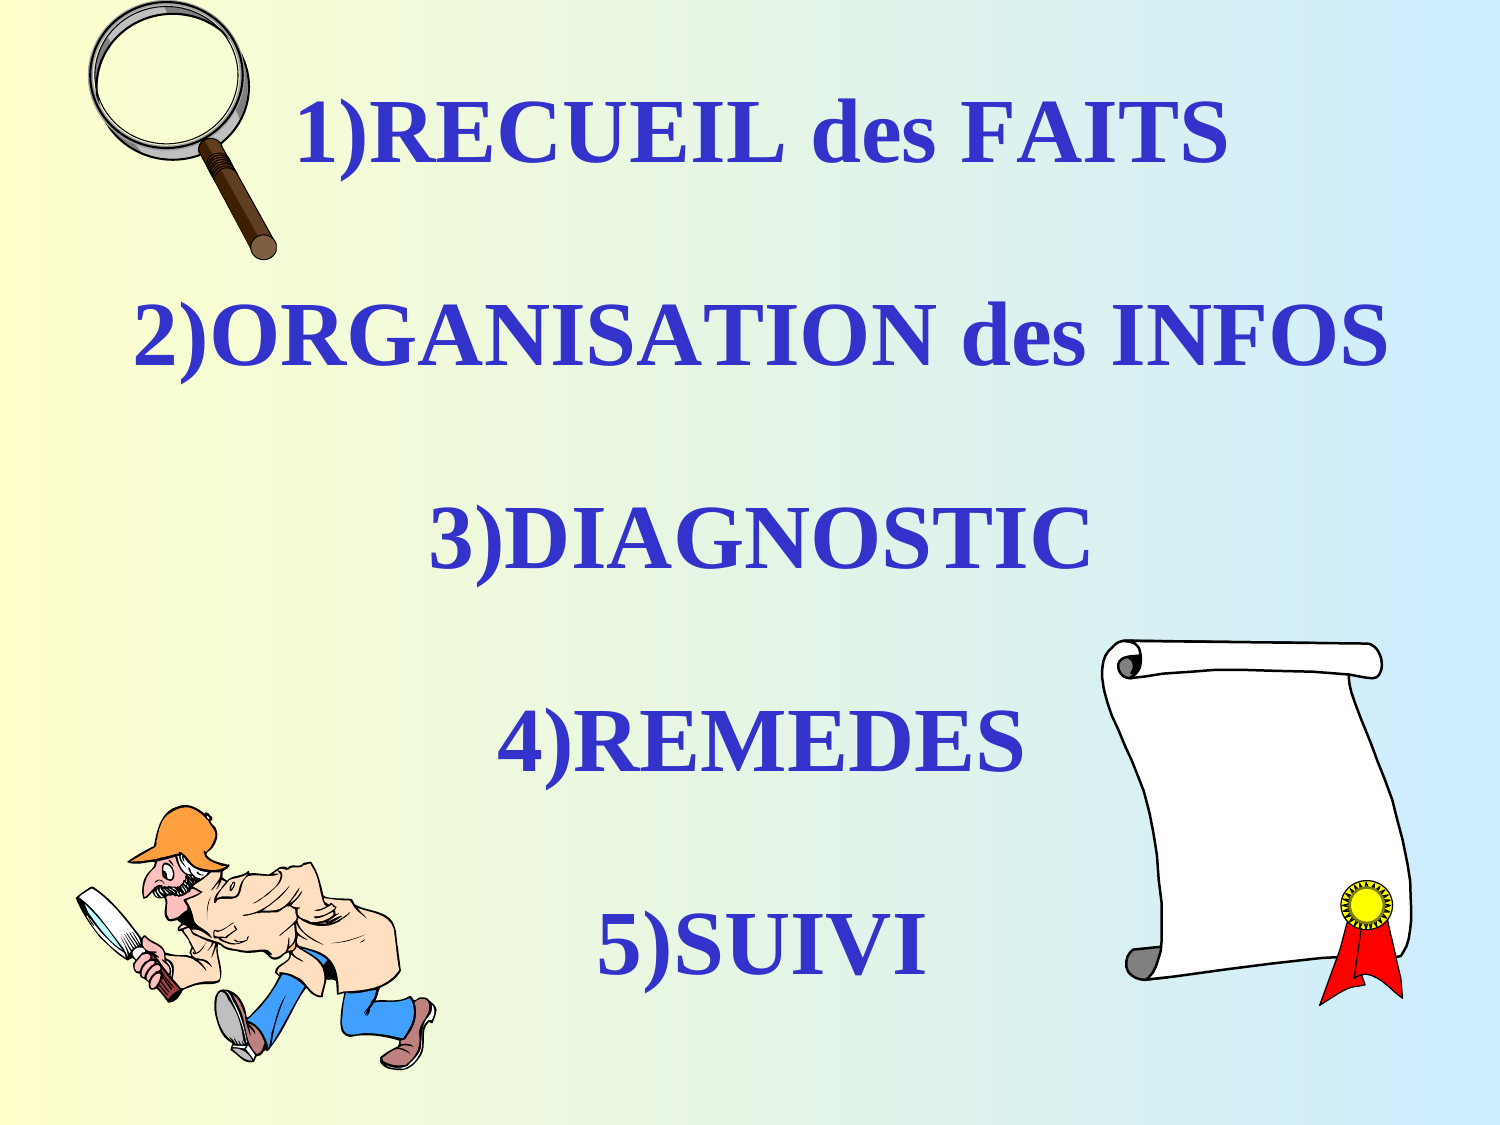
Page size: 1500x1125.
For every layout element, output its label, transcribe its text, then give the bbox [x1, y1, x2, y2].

picture [75, 800, 442, 1071]
picture [87, 0, 278, 261]
picture [1100, 637, 1415, 1007]
title 1)RECUEIL des FAITS 2)ORGANISATION des INFOS 3)DIAGNOSTIC 4)REMEDES 5)SUIVI [112, 34, 1413, 1041]
